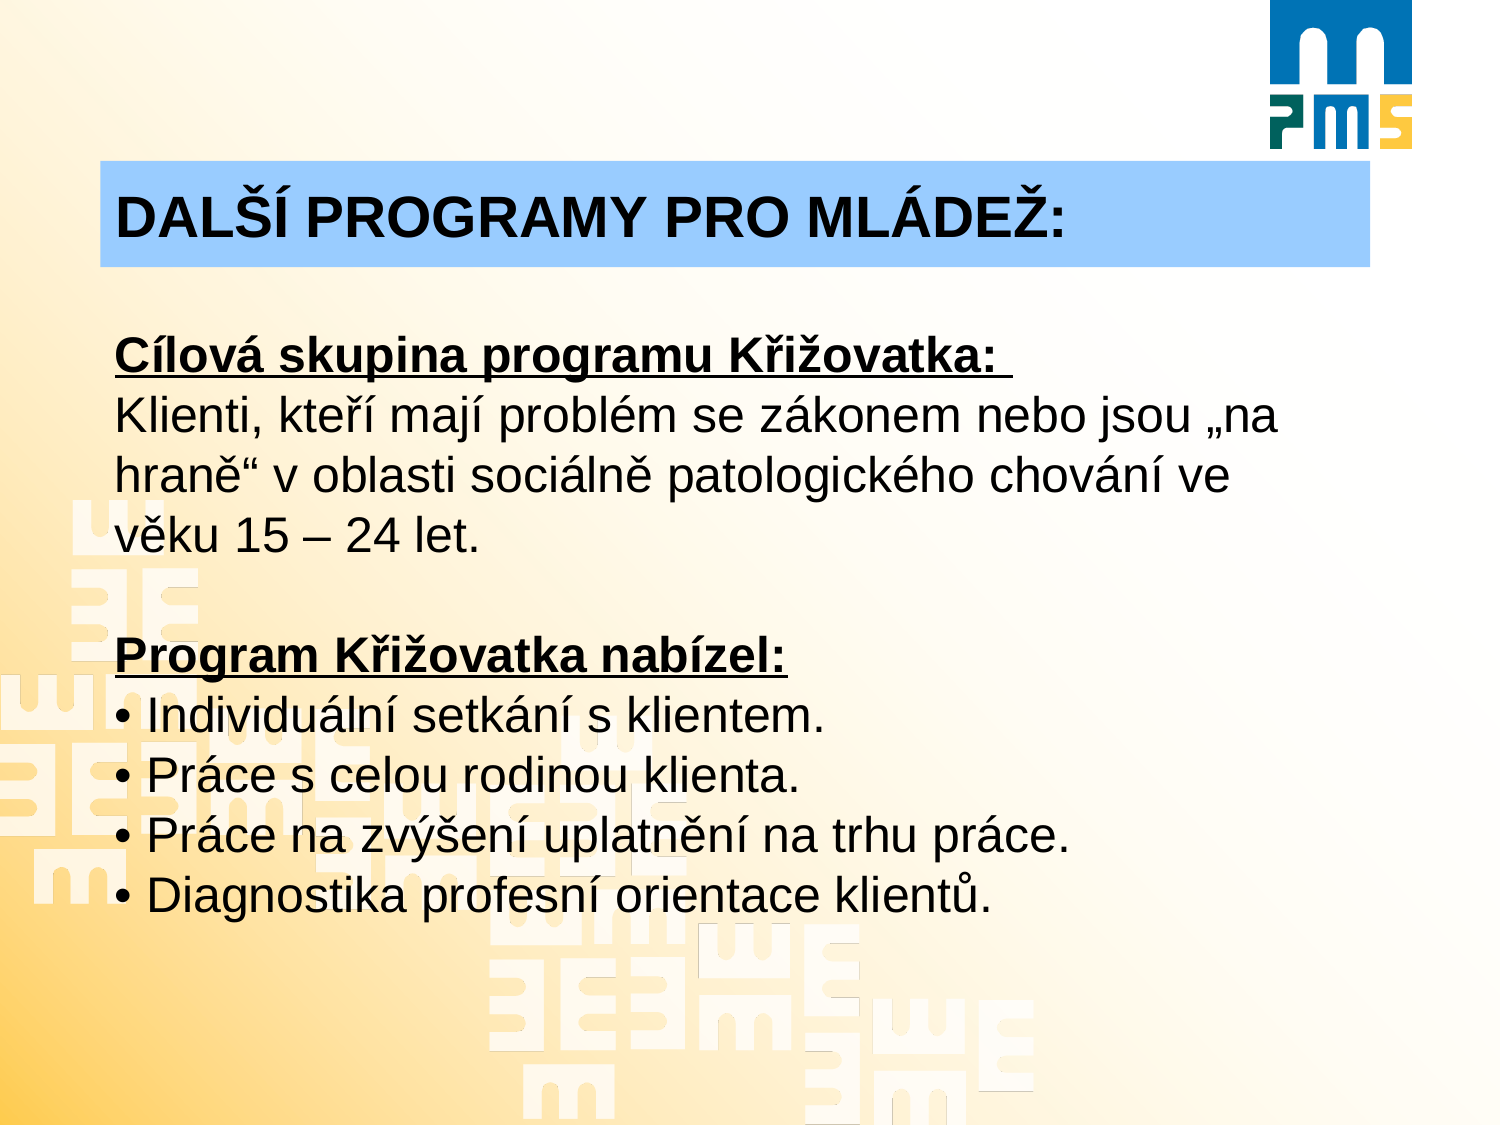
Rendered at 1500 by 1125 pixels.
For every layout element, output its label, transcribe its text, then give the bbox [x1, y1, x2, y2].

picture [0, 0, 1500, 1125]
title DALŠÍ PROGRAMY PRO MLÁDEŽ: [100, 160, 1371, 268]
text_box Cílová skupina programu Křižovatka: Klienti, kteří mají problém se zákonem nebo jsou „na hraně“ v oblasti sociálně patologického chování ve věku 15 – 24 let. Program Křižovatka nabízel: • Individuální setkání s klientem. • Práce s celou rodinou klienta. • Práce na zvýšení uplatnění na trhu práce. • Diagnostika profesní orientace klientů. [100, 314, 1341, 1059]
